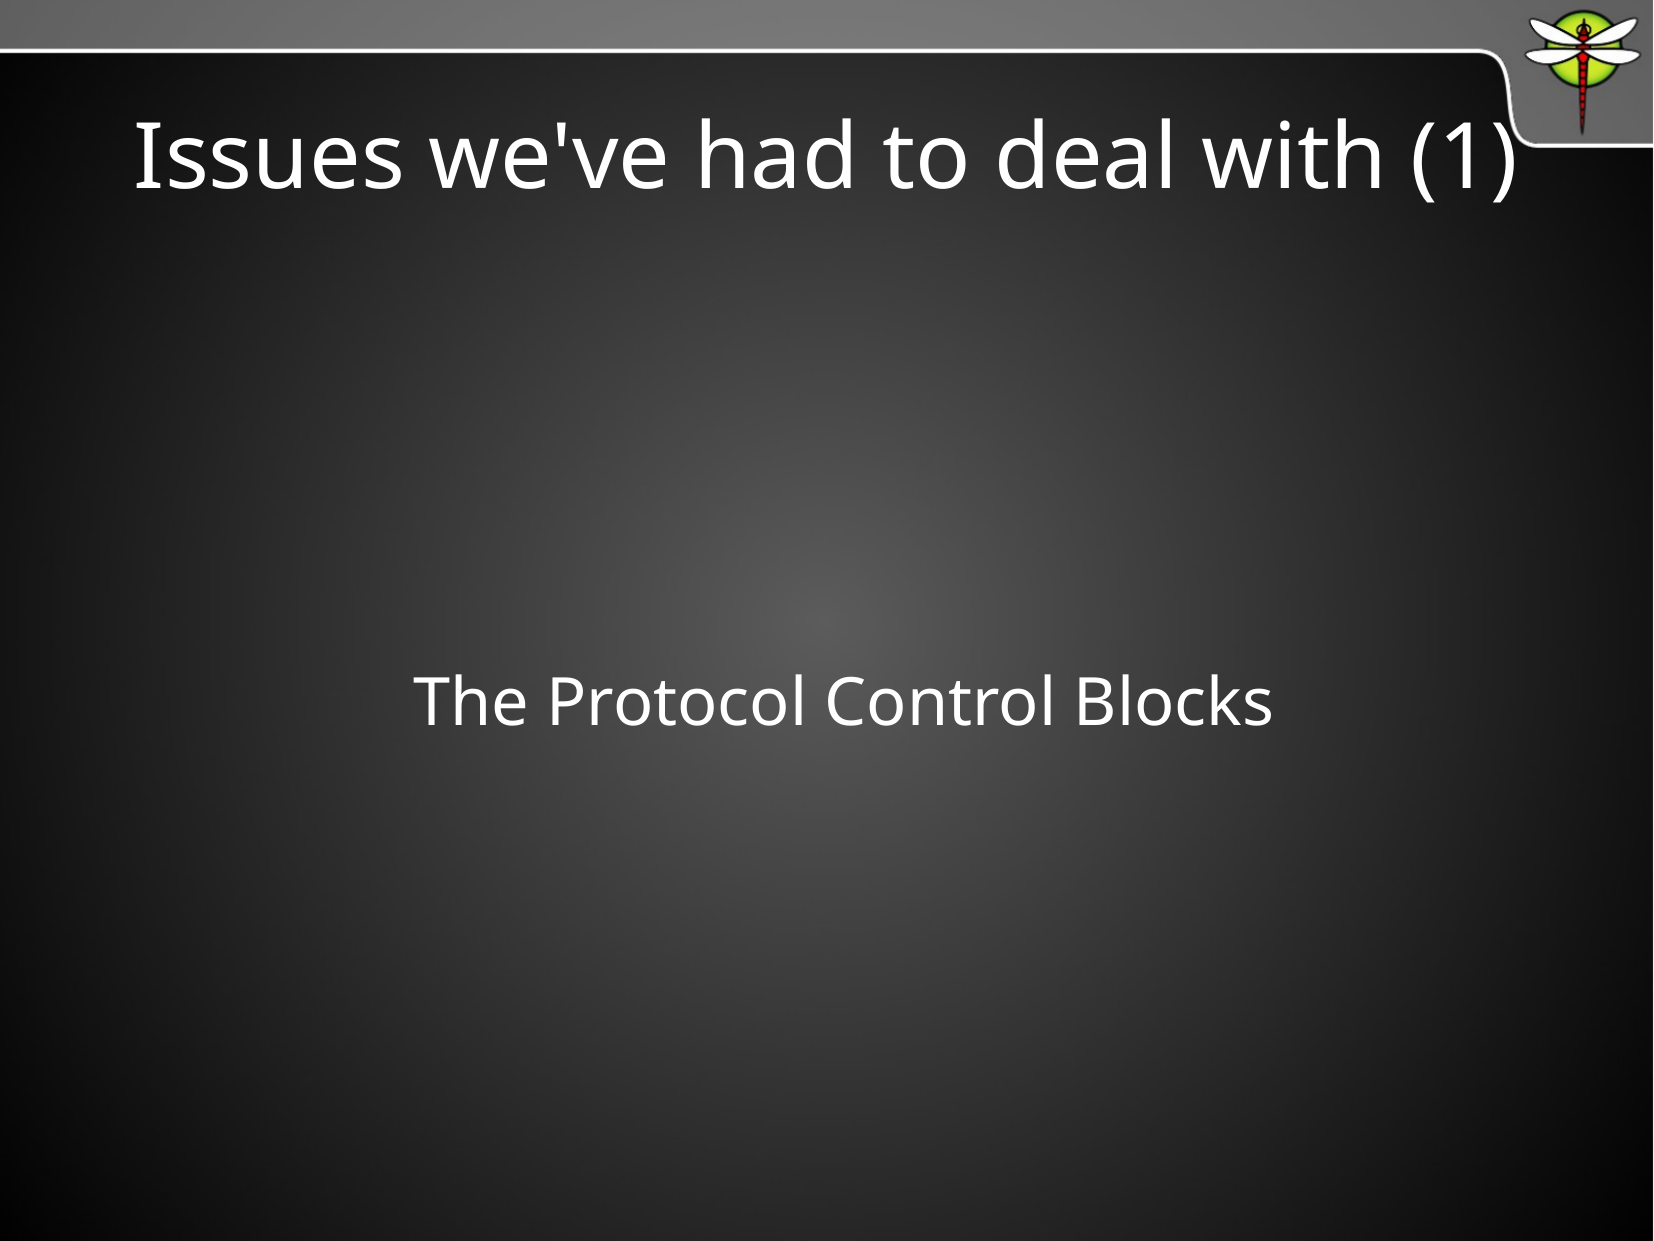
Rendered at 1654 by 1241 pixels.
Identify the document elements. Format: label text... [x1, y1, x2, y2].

title Issues we've had to deal with (1) [82, 49, 1571, 257]
picture [0, 0, 1654, 1241]
subtitle The Protocol Control Blocks [82, 297, 1571, 1102]
